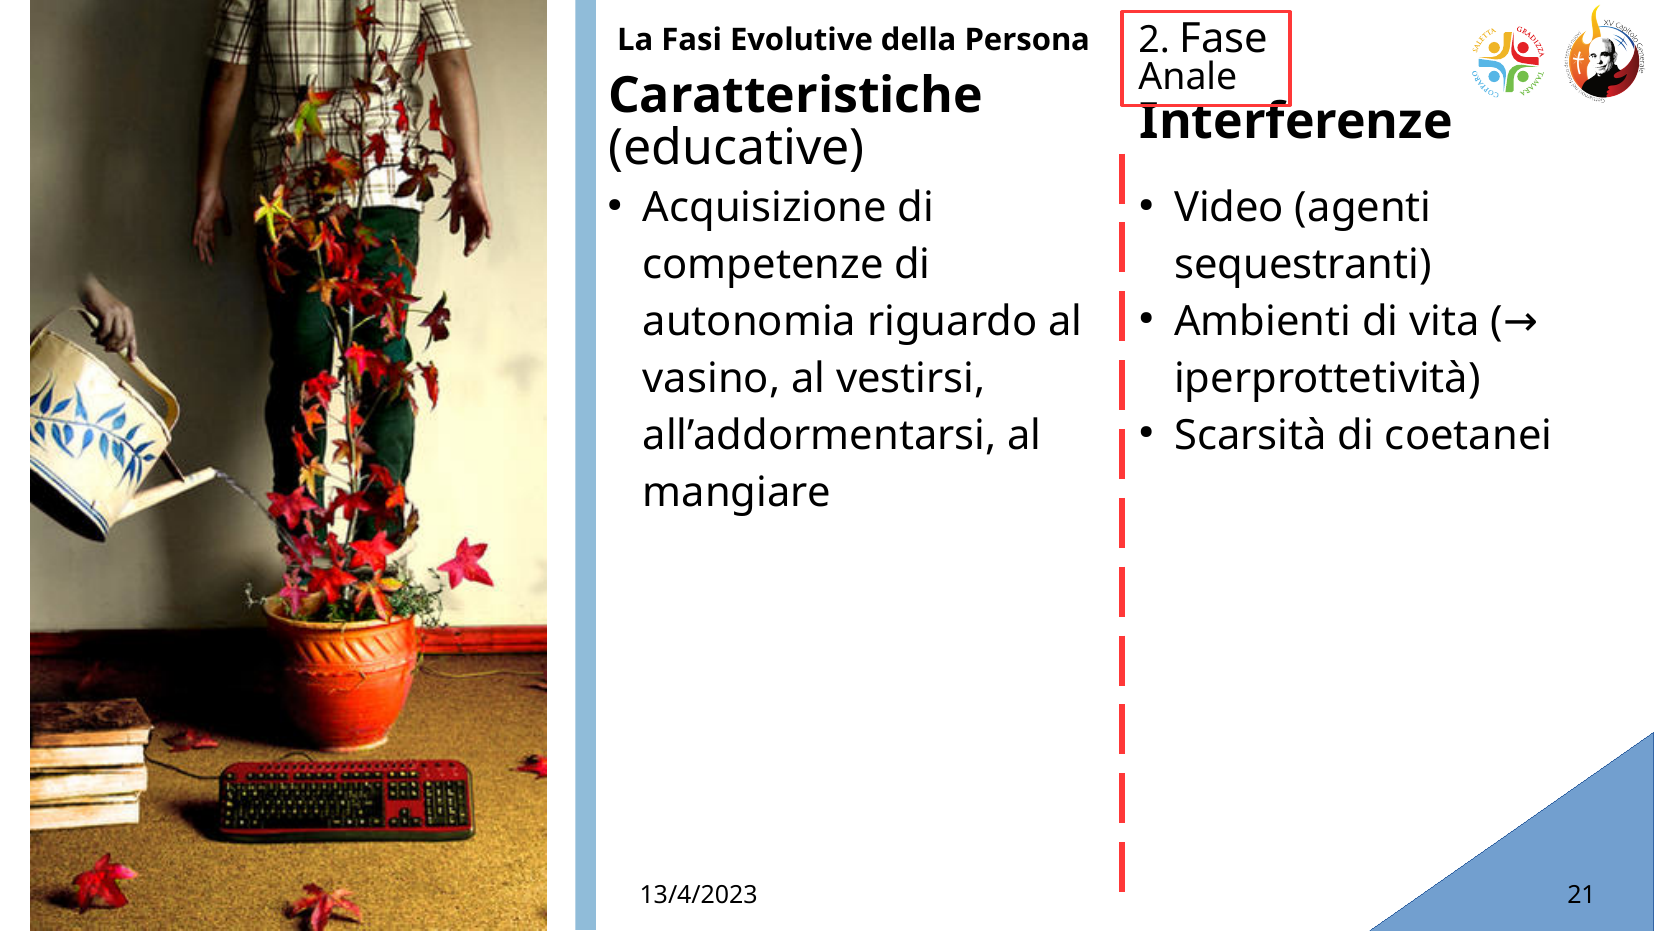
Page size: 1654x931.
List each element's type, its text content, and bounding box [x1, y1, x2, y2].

title Interferenze [1139, 98, 1288, 104]
picture [30, 0, 547, 931]
title Caratteristiche (educative) [608, 70, 1111, 178]
text_box 2. Fase Anale [1122, 11, 1291, 98]
title Interferenze [1139, 69, 1642, 177]
picture [1563, 4, 1646, 103]
subtitle Acquisizione di competenze di autonomia riguardo al vasino, al vestirsi, all’addormentarsi, al mangiare [607, 177, 1110, 873]
text_box Video (agenti sequestranti) Ambienti di vita (→ iperprottetività) Scarsità di coetanei [1138, 177, 1641, 873]
text_box La Fasi Evolutive della Persona [602, 9, 1335, 63]
